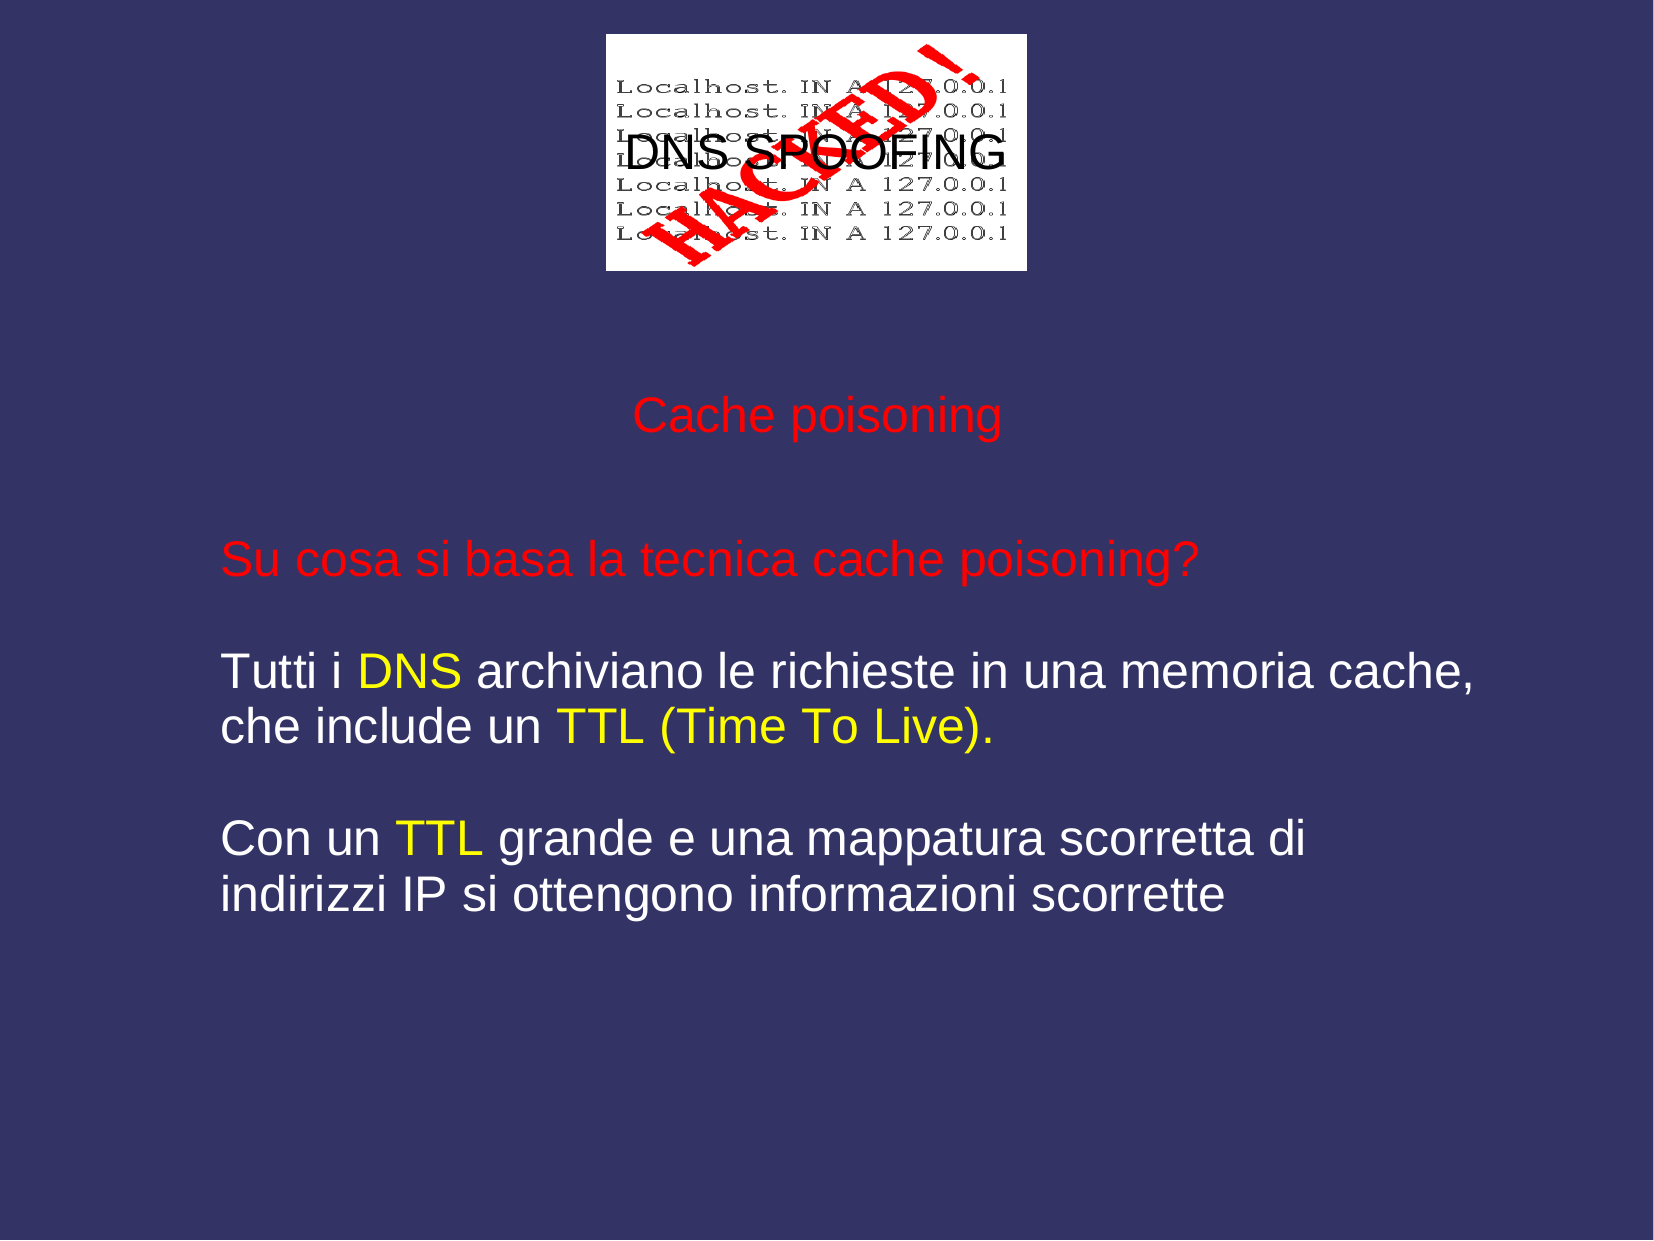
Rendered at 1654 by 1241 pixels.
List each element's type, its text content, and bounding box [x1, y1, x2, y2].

picture [606, 34, 1027, 271]
text_box Cache poisoning [632, 387, 1004, 443]
text_box Su cosa si basa la tecnica cache poisoning? Tutti i DNS archiviano le richieste in una memoria cache, che include un TTL (Time To Live). Con un TTL grande e una mappatura scorretta di indirizzi IP si ottengono informazioni scorrette [220, 531, 1477, 922]
